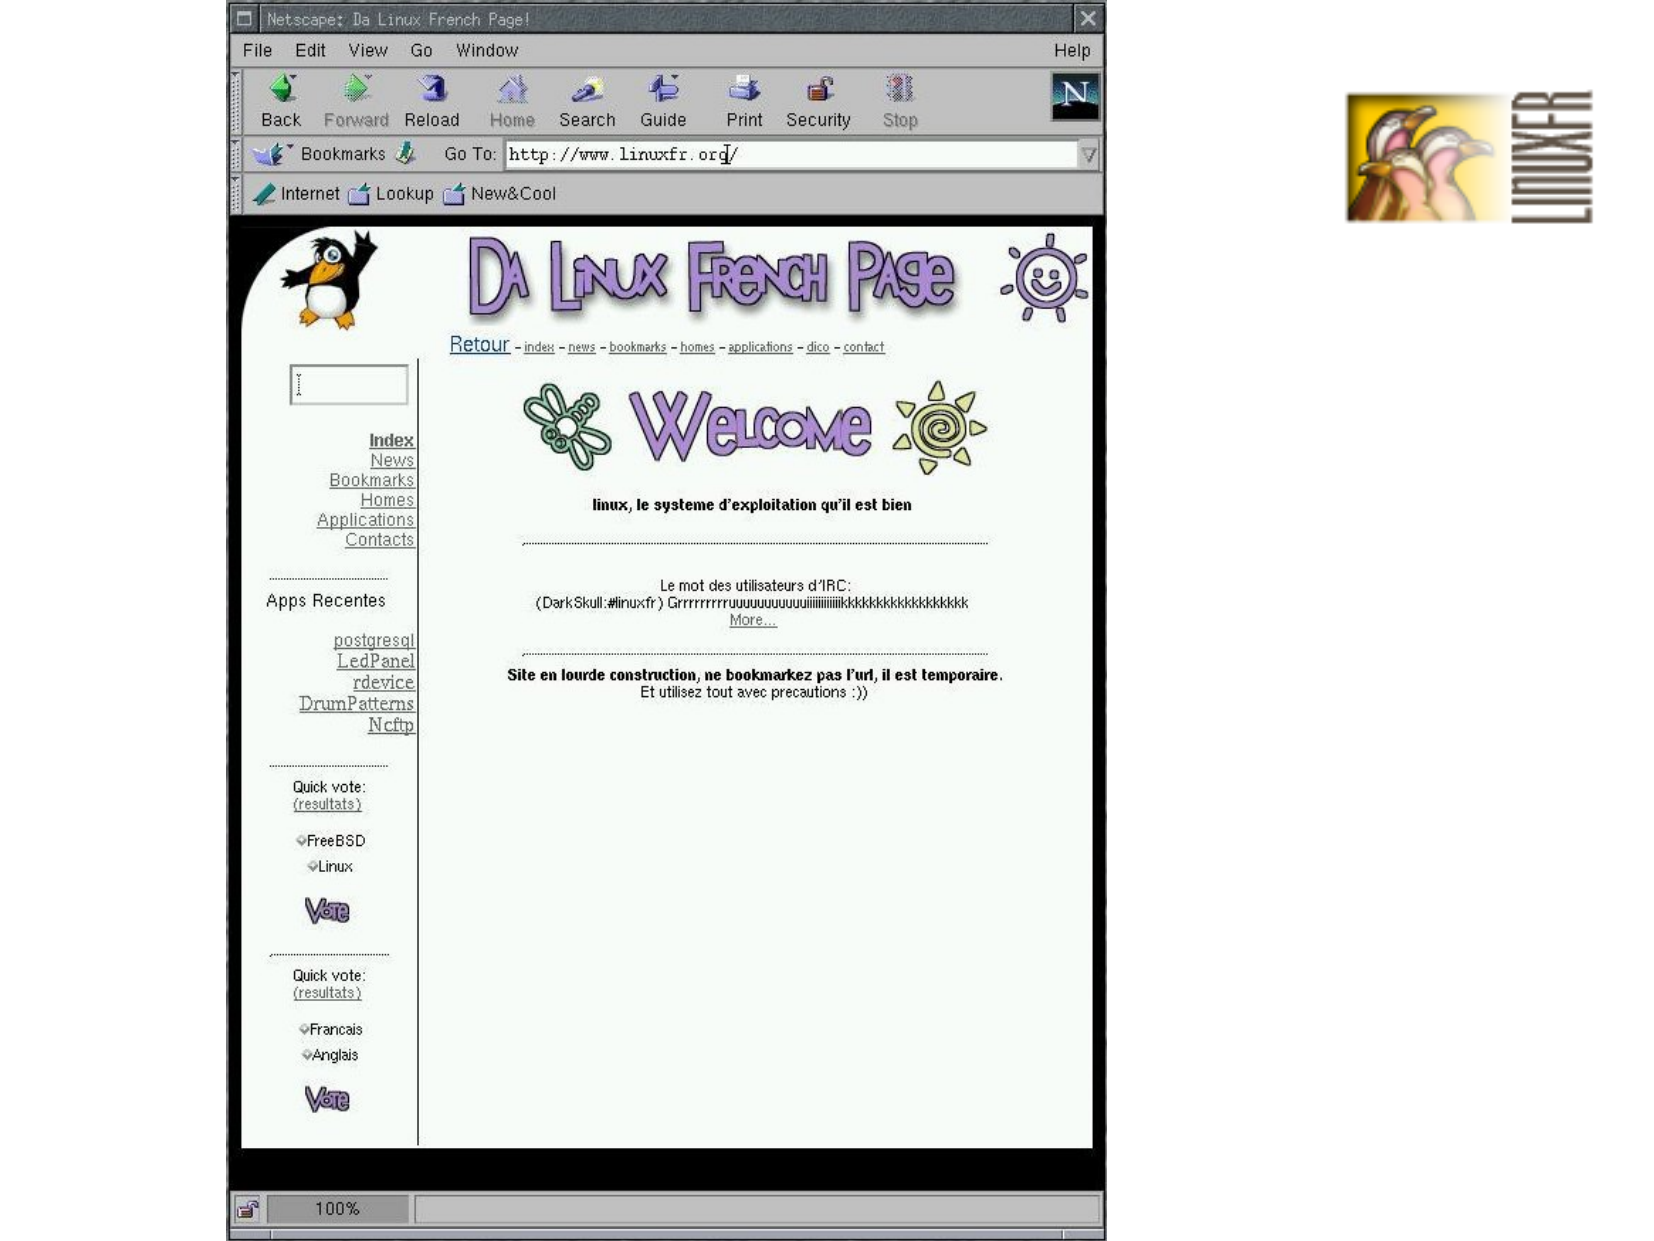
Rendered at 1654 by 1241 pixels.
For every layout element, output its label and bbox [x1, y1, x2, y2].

picture [226, 0, 1107, 1241]
picture [1341, 88, 1601, 229]
